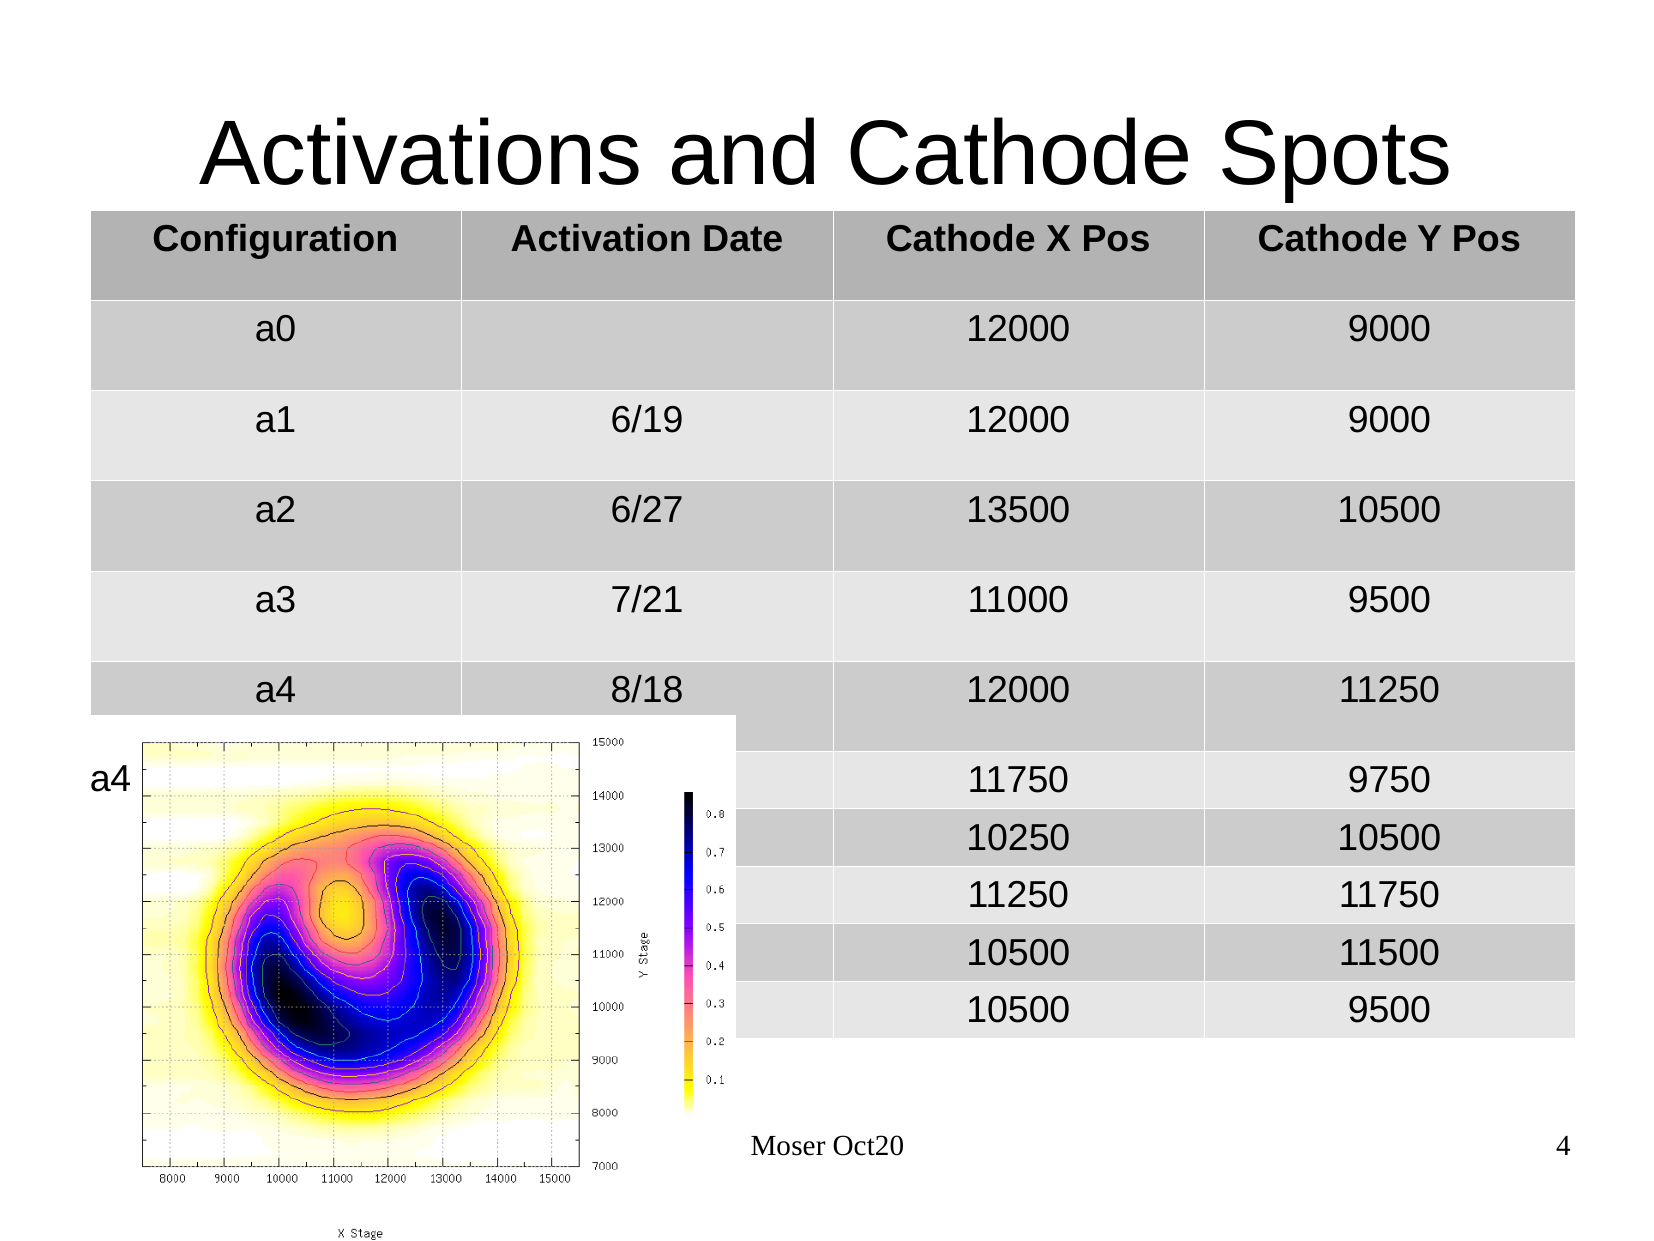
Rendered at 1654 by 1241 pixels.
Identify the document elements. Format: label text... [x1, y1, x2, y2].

table_cell 11750 [834, 752, 1204, 808]
table_cell 10500 [1205, 809, 1575, 866]
table_header Activation Date [462, 211, 833, 300]
table_cell 10500 [834, 982, 1204, 1038]
table_cell 13500 [834, 481, 1204, 571]
table_cell 6/27 [462, 481, 833, 571]
table_cell 11250 [834, 867, 1204, 923]
table_cell 6/19 [462, 391, 833, 480]
table_cell 9000 [1205, 301, 1575, 390]
table_cell 9500 [1205, 572, 1575, 661]
table_cell 11250 [1205, 662, 1575, 751]
table_cell a4 [91, 662, 461, 715]
picture [88, 715, 736, 1241]
table_cell 11750 [1205, 867, 1575, 923]
table_cell 8/18 [462, 662, 833, 751]
table_header Configuration [91, 211, 461, 300]
table_cell 11500 [1205, 924, 1575, 981]
table_cell 11000 [834, 572, 1204, 661]
table_cell 7/21 [462, 572, 833, 661]
table_cell 10250 [834, 809, 1204, 866]
table_cell 12000 [834, 301, 1204, 390]
table_cell 12000 [834, 391, 1204, 480]
table_header Cathode X Pos [834, 211, 1204, 300]
table_cell a2 [91, 481, 461, 571]
table_cell a3 [91, 572, 461, 661]
title Activations and Cathode Spots [82, 49, 1571, 257]
table_cell [736, 867, 833, 923]
table_cell 9750 [1205, 752, 1575, 808]
table_cell 9500 [1205, 982, 1575, 1038]
table_cell 10500 [834, 924, 1204, 981]
table_cell [736, 924, 833, 981]
text_box a4 [75, 750, 241, 807]
table_cell a0 [91, 301, 461, 390]
table_cell 9000 [1205, 391, 1575, 480]
table_cell [736, 752, 833, 808]
table_cell 10500 [1205, 481, 1575, 571]
table_cell [736, 809, 833, 866]
table_cell 12000 [834, 662, 1204, 751]
table_header Cathode Y Pos [1205, 211, 1575, 300]
table_cell [462, 301, 833, 390]
table_cell [736, 982, 833, 1038]
table_cell a1 [91, 391, 461, 480]
